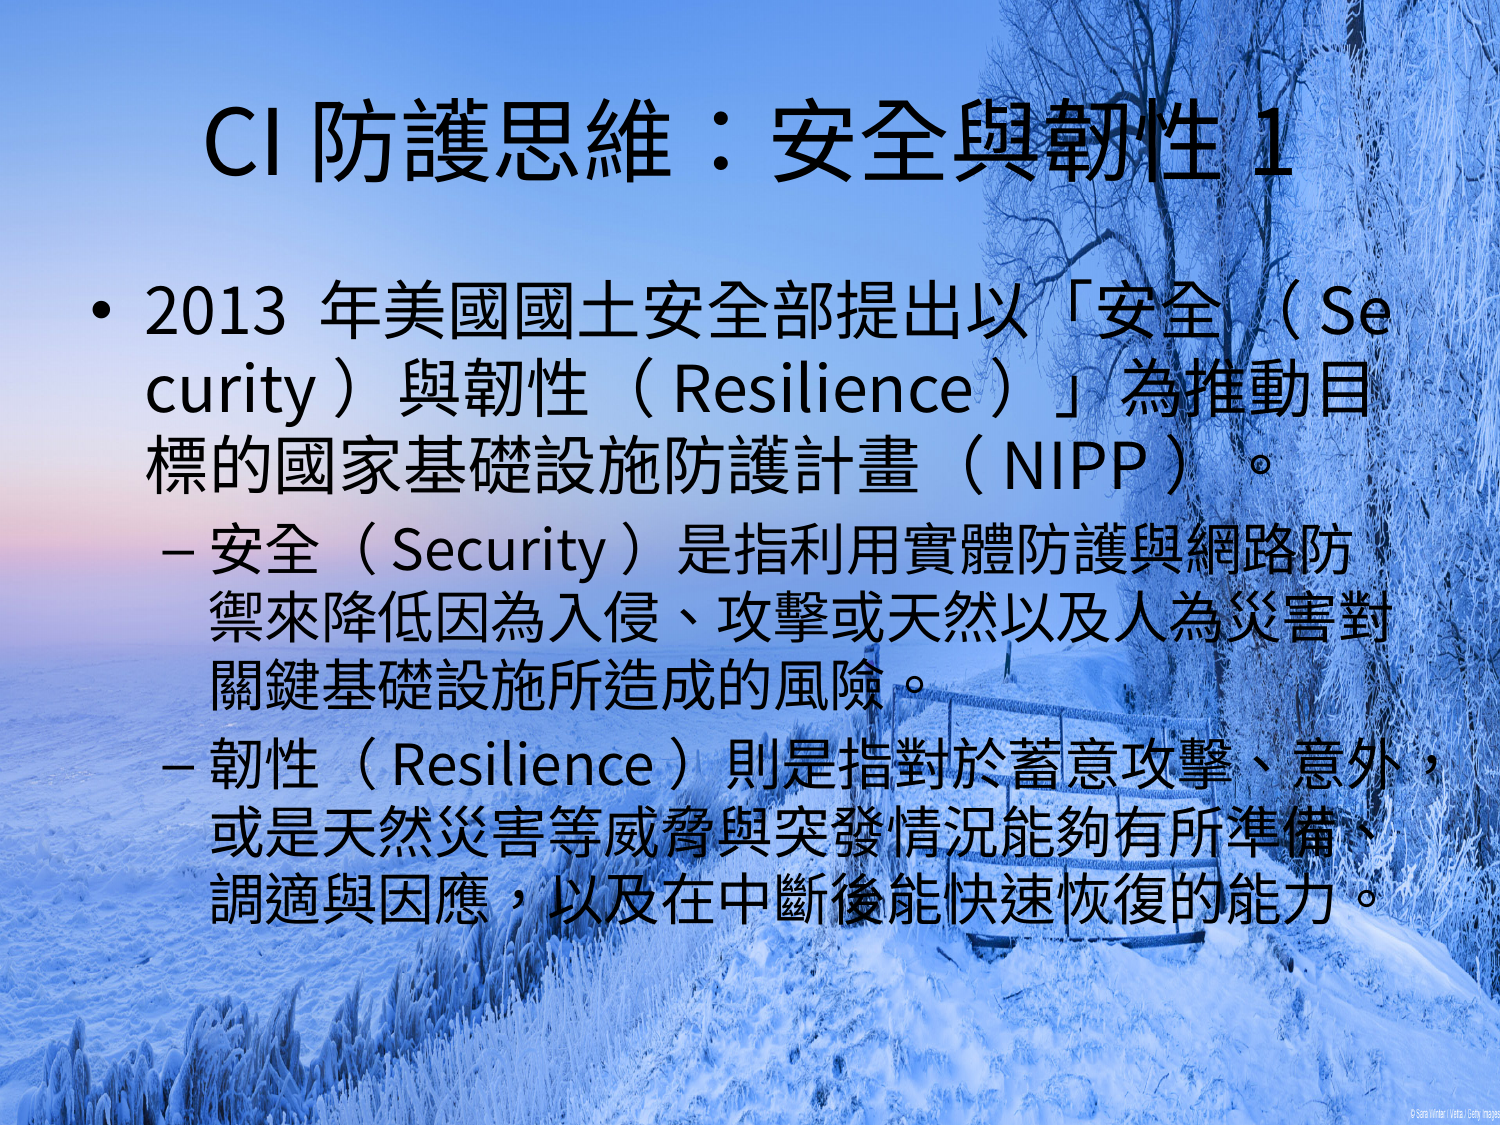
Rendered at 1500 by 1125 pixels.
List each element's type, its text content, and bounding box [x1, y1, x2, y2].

list 2013 年美國國土安全部提出以「安全 （Security）與韌性（Resilience）」為推動目標的國家基礎設施防護計畫（NIPP）。 安全（Security）是指利用實體防護與網路防禦來降低因為入侵、攻擊或天然以及人為災害對關鍵基礎設施所造成的風險。 韌性（Resilience）則是指對於蓄意攻擊、意外，或是天然災害等威脅與突發情況能夠有所準備、調適與因應，以及在中斷後能快速恢復的能力。 [75, 262, 1425, 1005]
title CI防護思維：安全與韌性1 [75, 45, 1425, 233]
picture [0, 0, 1500, 1125]
